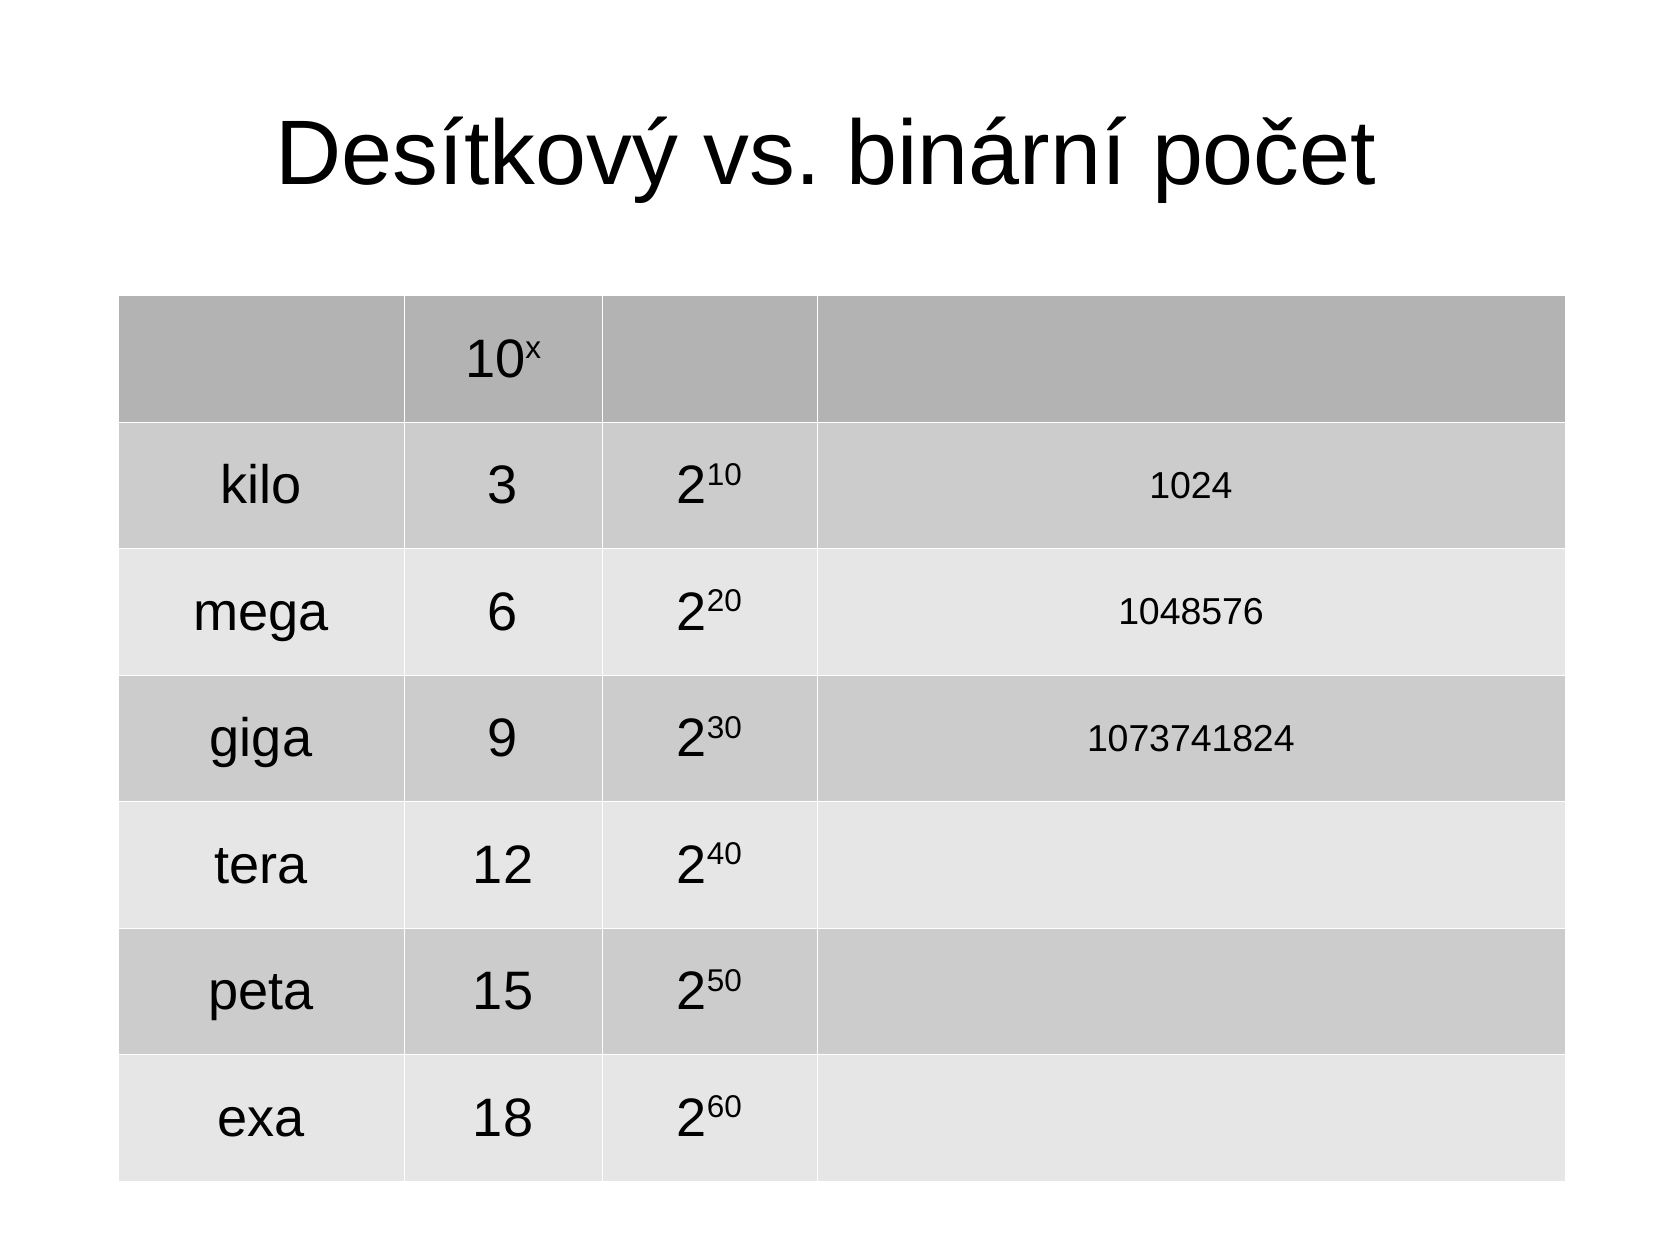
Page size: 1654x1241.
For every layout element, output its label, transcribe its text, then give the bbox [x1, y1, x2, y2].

table_cell tera [119, 802, 404, 928]
title Desítkový vs. binární počet [82, 49, 1571, 257]
table_cell 220 [603, 549, 817, 675]
table_cell giga [119, 676, 404, 801]
table_cell 1048576 [818, 549, 1565, 675]
table_cell 230 [603, 676, 817, 801]
table_header [119, 296, 404, 422]
table_cell 9 [405, 676, 602, 801]
table_cell 1024 [818, 423, 1565, 548]
table_cell 1073741824 [818, 676, 1565, 801]
table_cell 250 [603, 929, 817, 1054]
table_cell exa [119, 1055, 404, 1181]
table_cell 15 [405, 929, 602, 1054]
table_cell 18 [405, 1055, 602, 1181]
table_cell 6 [405, 549, 602, 675]
table_cell [818, 929, 1565, 1054]
table_header 10x [405, 296, 602, 422]
table_cell peta [119, 929, 404, 1054]
table_cell mega [119, 549, 404, 675]
table_cell 240 [603, 802, 817, 928]
table_cell [818, 1055, 1565, 1181]
table_cell 3 [405, 423, 602, 548]
table_header [818, 296, 1565, 422]
table_cell kilo [119, 423, 404, 548]
table_header [603, 296, 817, 422]
table_cell 12 [405, 802, 602, 928]
table_cell 260 [603, 1055, 817, 1181]
table_cell 210 [603, 423, 817, 548]
table_cell [818, 802, 1565, 928]
